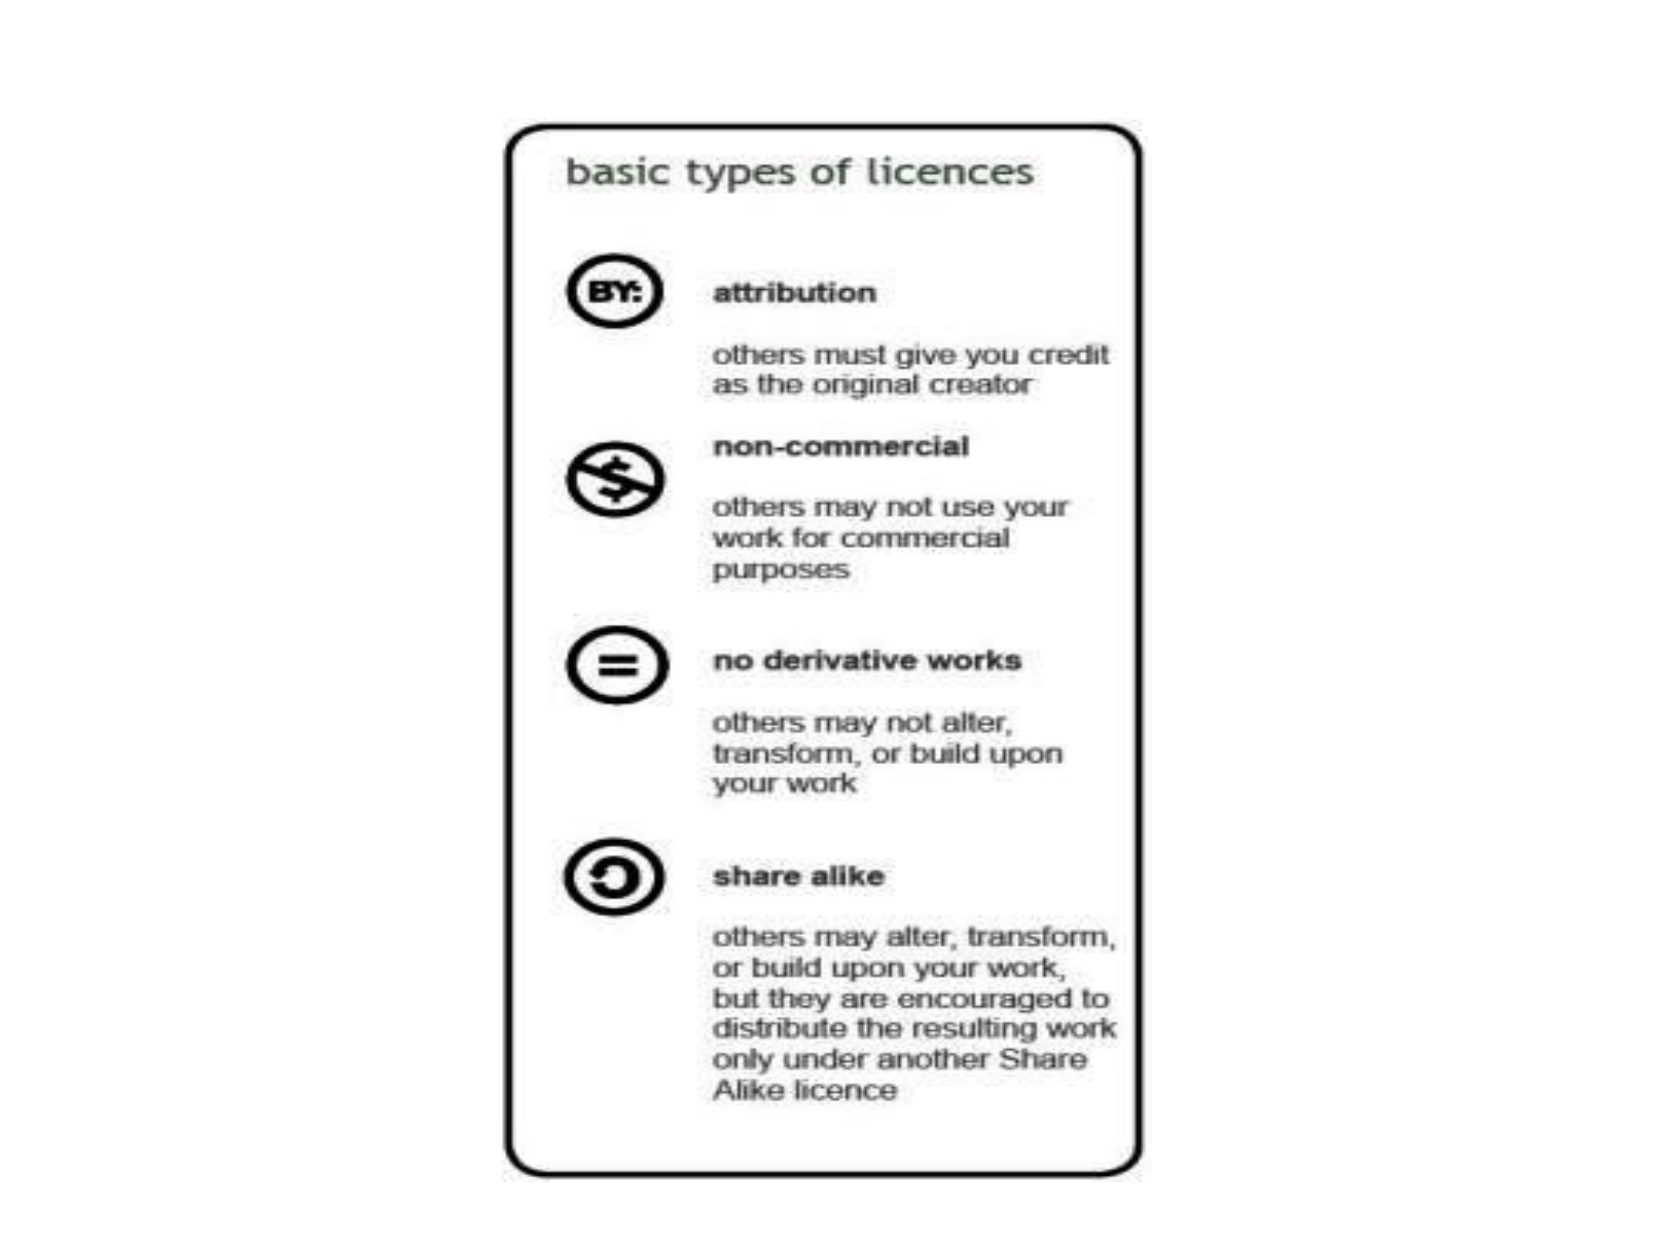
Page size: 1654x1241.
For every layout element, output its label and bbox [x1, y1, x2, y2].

picture [501, 118, 1152, 1182]
